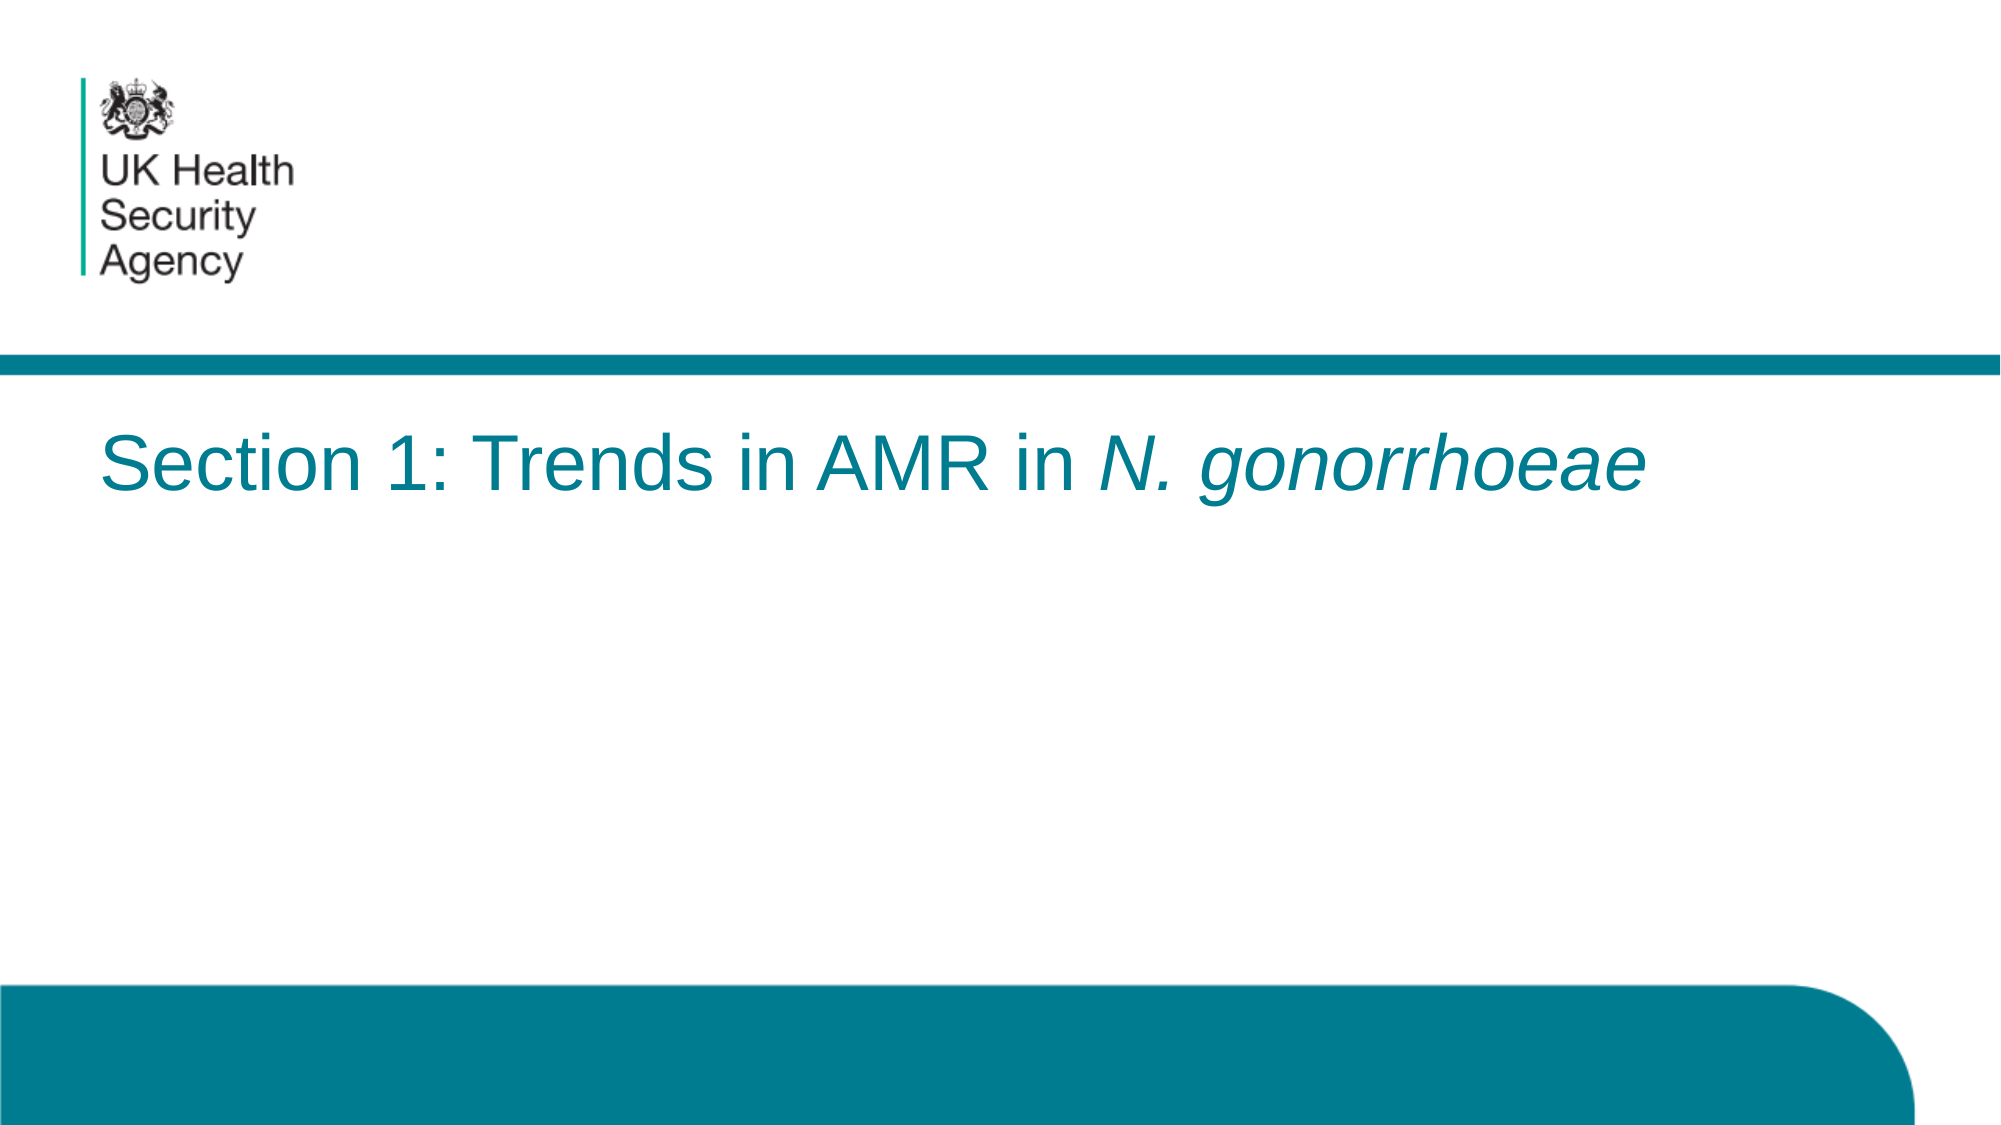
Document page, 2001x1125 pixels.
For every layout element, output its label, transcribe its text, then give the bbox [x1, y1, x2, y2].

title Section 1: Trends in AMR in N. gonorrhoeae [84, 414, 1804, 807]
